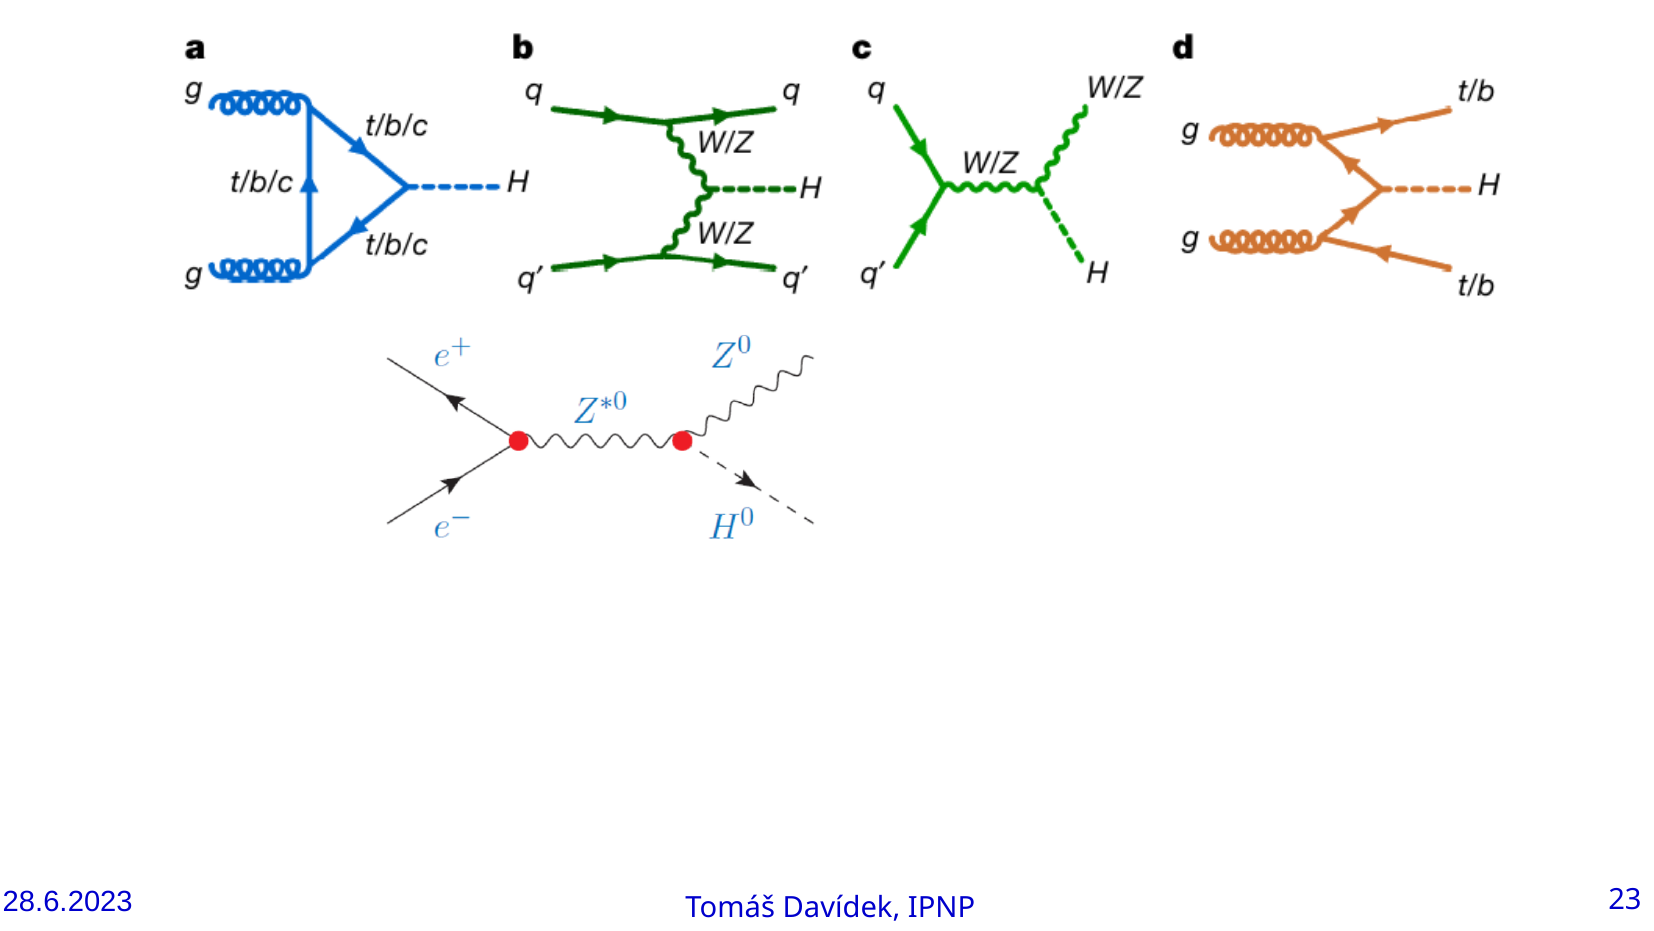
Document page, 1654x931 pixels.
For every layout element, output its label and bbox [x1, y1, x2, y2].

picture [151, 29, 1506, 313]
picture [354, 324, 842, 550]
